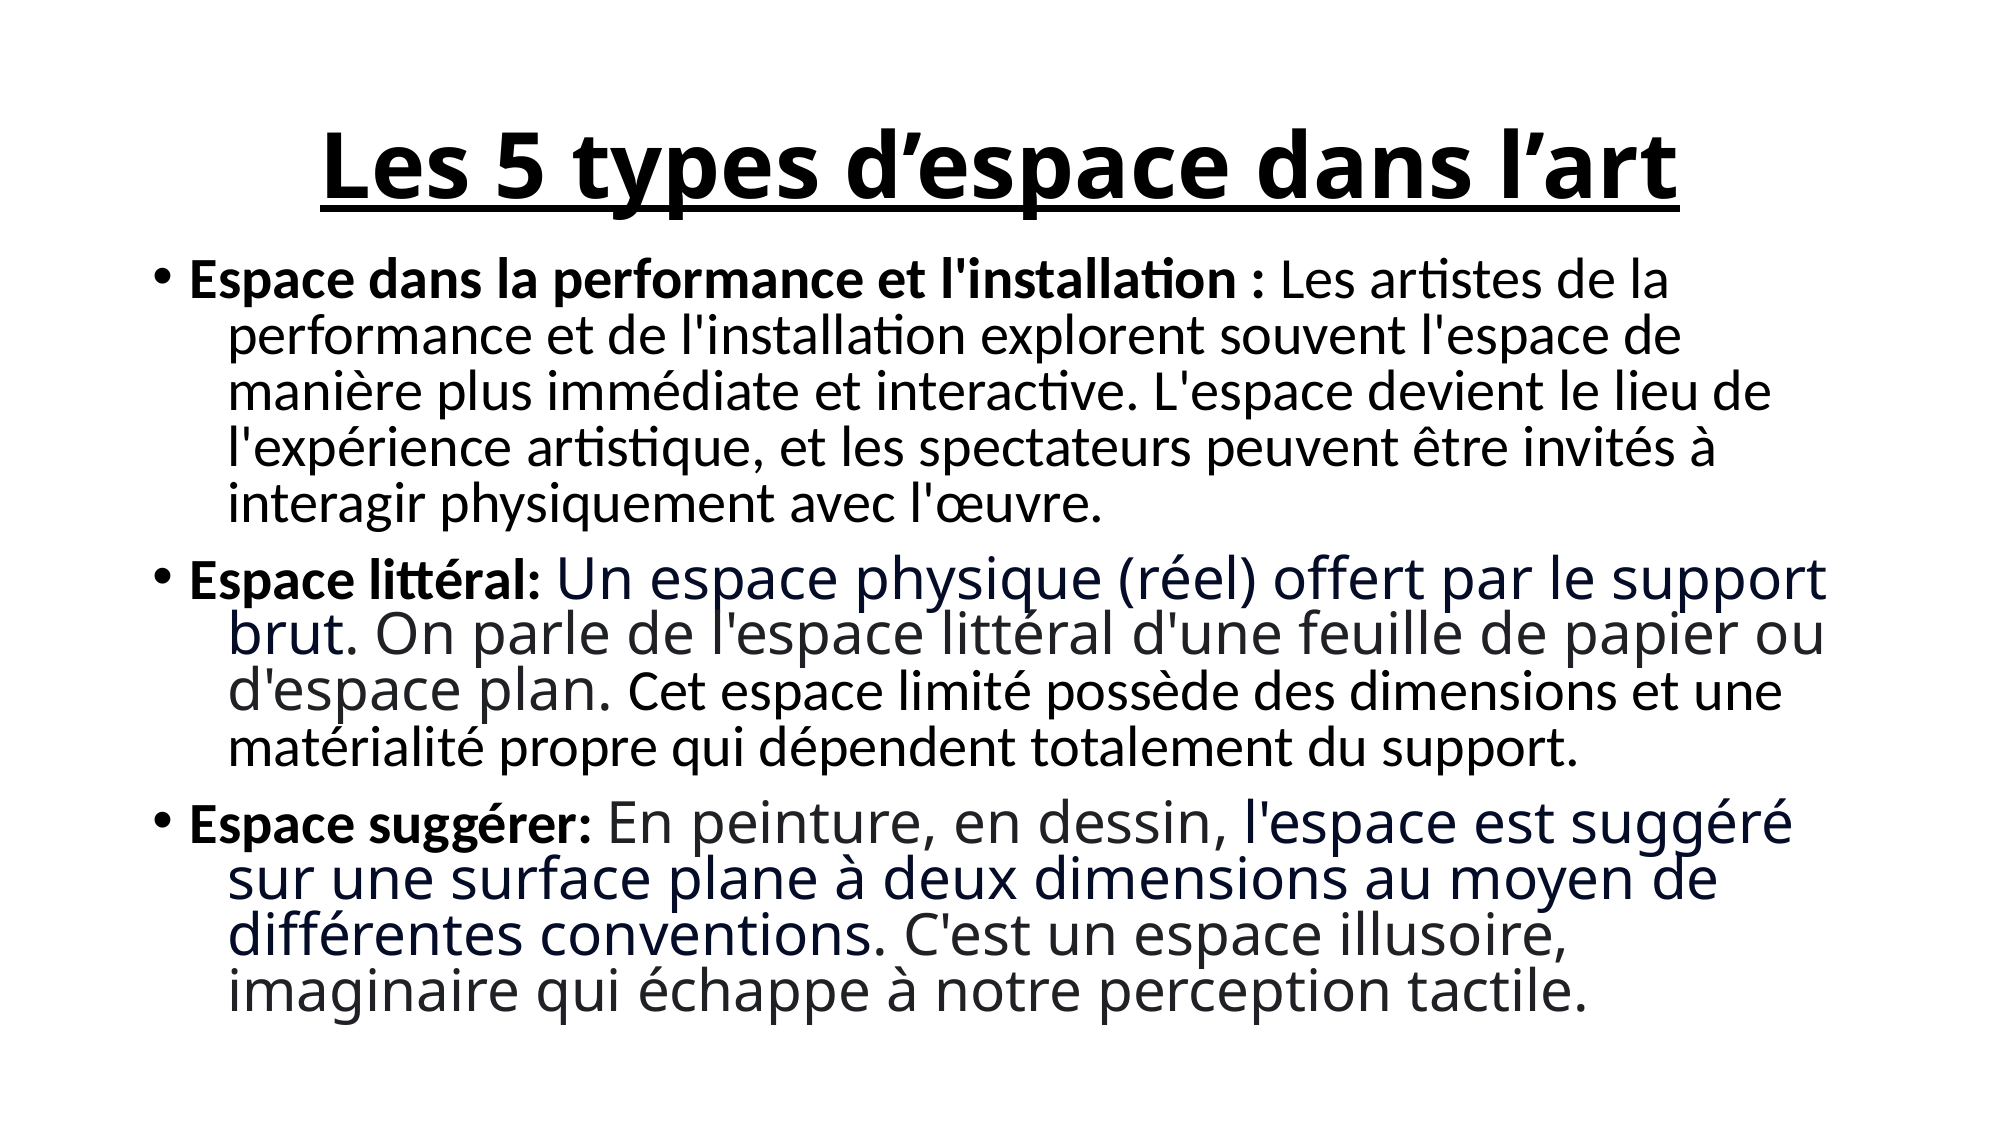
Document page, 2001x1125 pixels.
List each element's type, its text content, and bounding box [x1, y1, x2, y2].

list Espace dans la performance et l'installation : Les artistes de la performance et de l'installation explorent souvent l'espace de manière plus immédiate et interactive. L'espace devient le lieu de l'expérience artistique, et les spectateurs peuvent être invités à interagir physiquement avec l'œuvre. Espace littéral: Un espace physique (réel) offert par le support brut. On parle de l'espace littéral d'une feuille de papier ou d'espace plan. Cet espace limité possède des dimensions et une matérialité propre qui dépendent totalement du support. Espace suggérer: En peinture, en dessin, l'espace est suggéré sur une surface plane à deux dimensions au moyen de différentes conventions. C'est un espace illusoire, imaginaire qui échappe à notre perception tactile. [137, 246, 1863, 1066]
title Les 5 types d’espace dans l’art [137, 59, 1863, 246]
